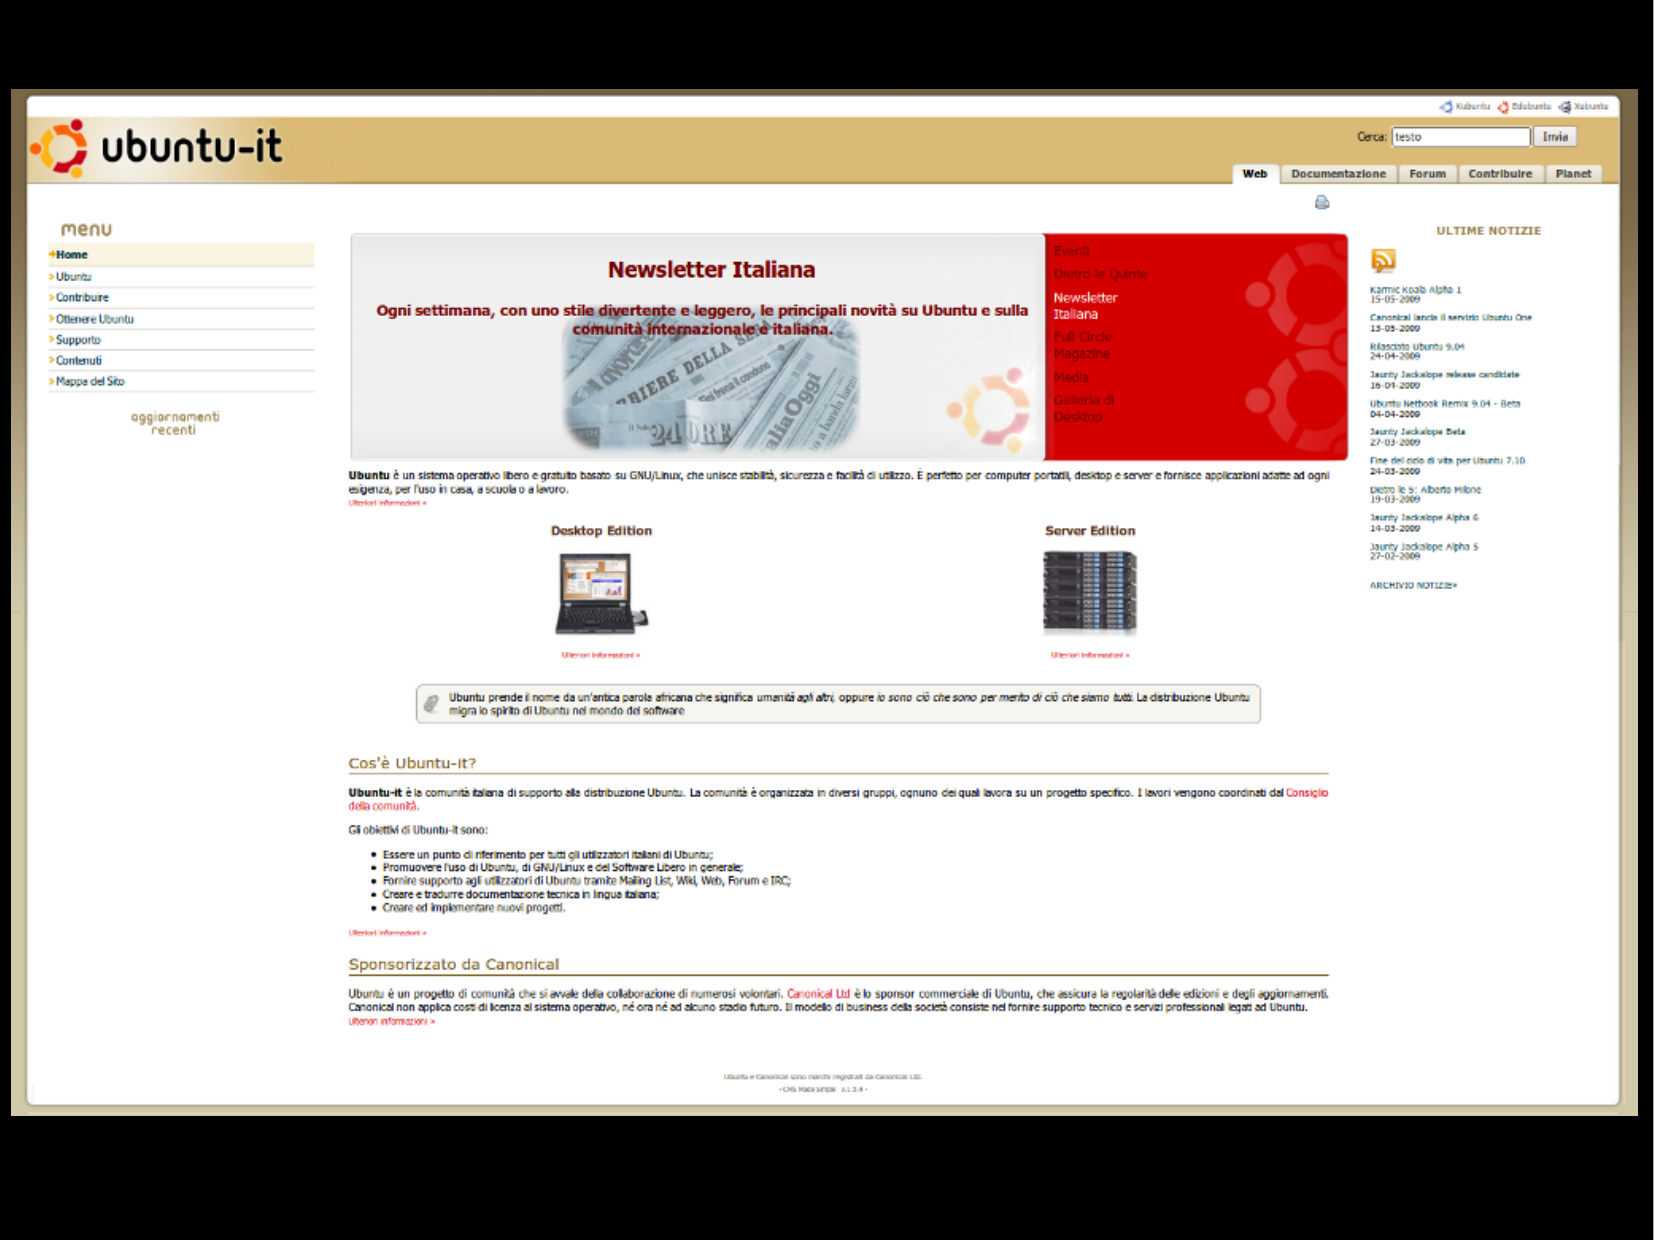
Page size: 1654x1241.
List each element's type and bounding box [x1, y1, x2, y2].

picture [11, 89, 1638, 1116]
